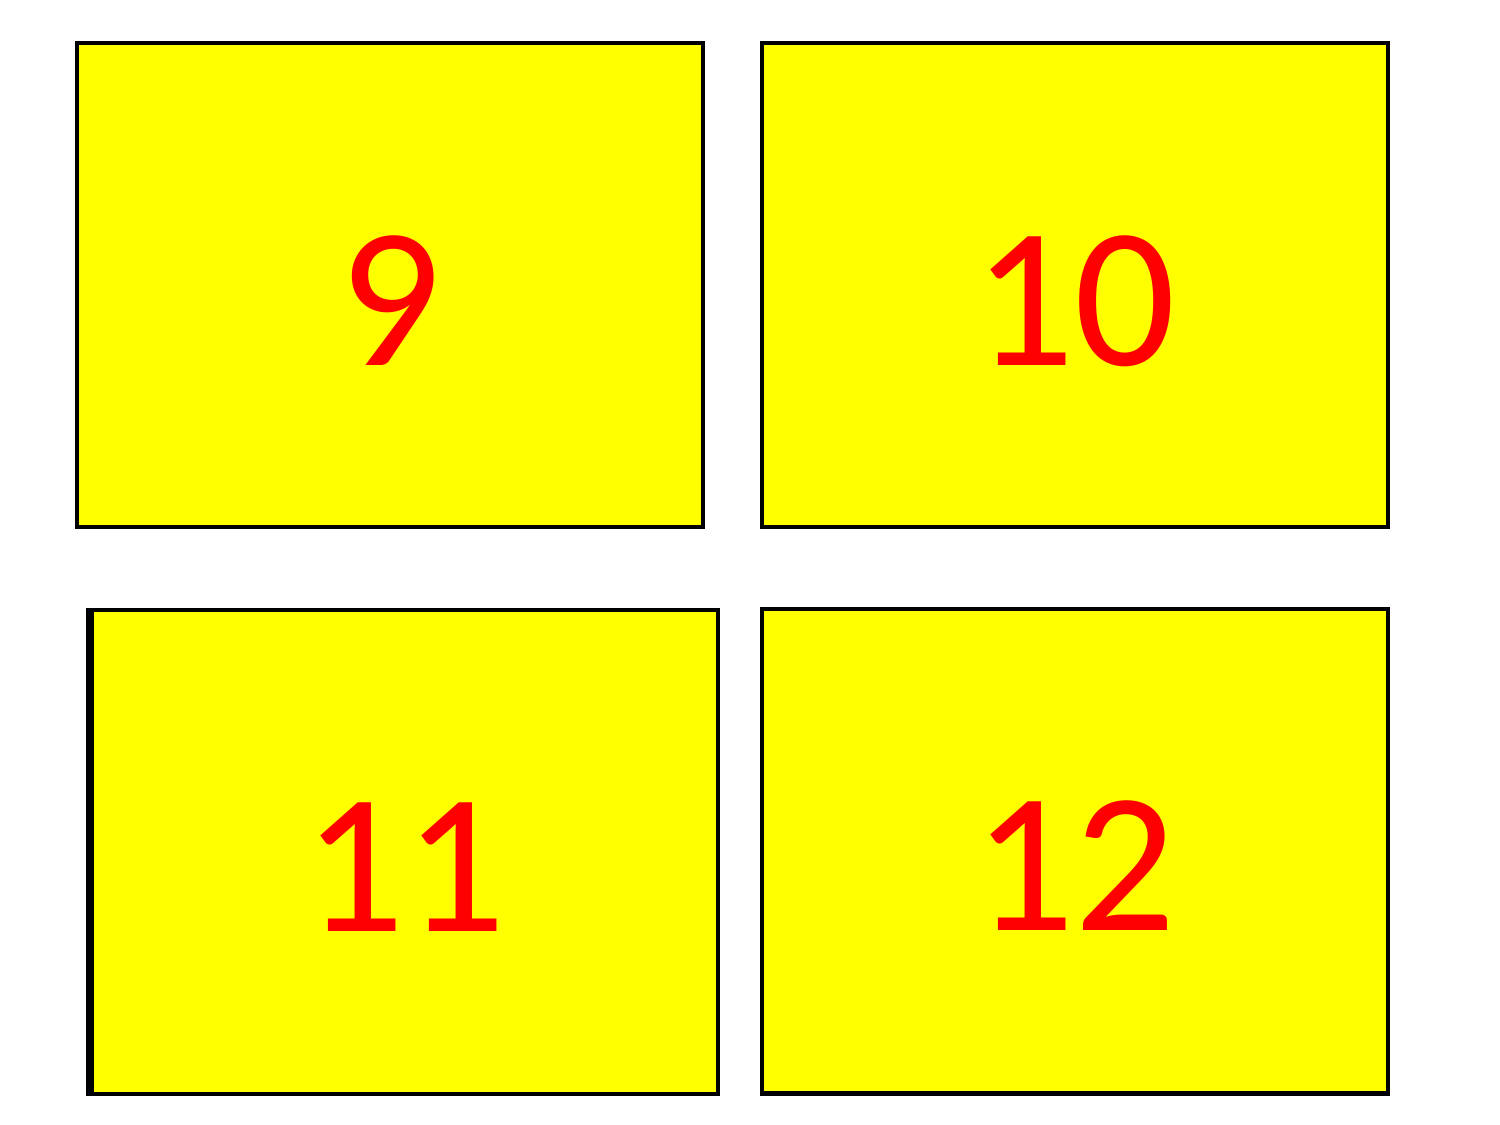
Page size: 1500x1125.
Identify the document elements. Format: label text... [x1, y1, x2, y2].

text_box 9 [76, 42, 703, 528]
text_box 10 [761, 42, 1388, 528]
text_box 12 [761, 608, 1388, 1093]
text_box 11 [91, 609, 718, 1094]
